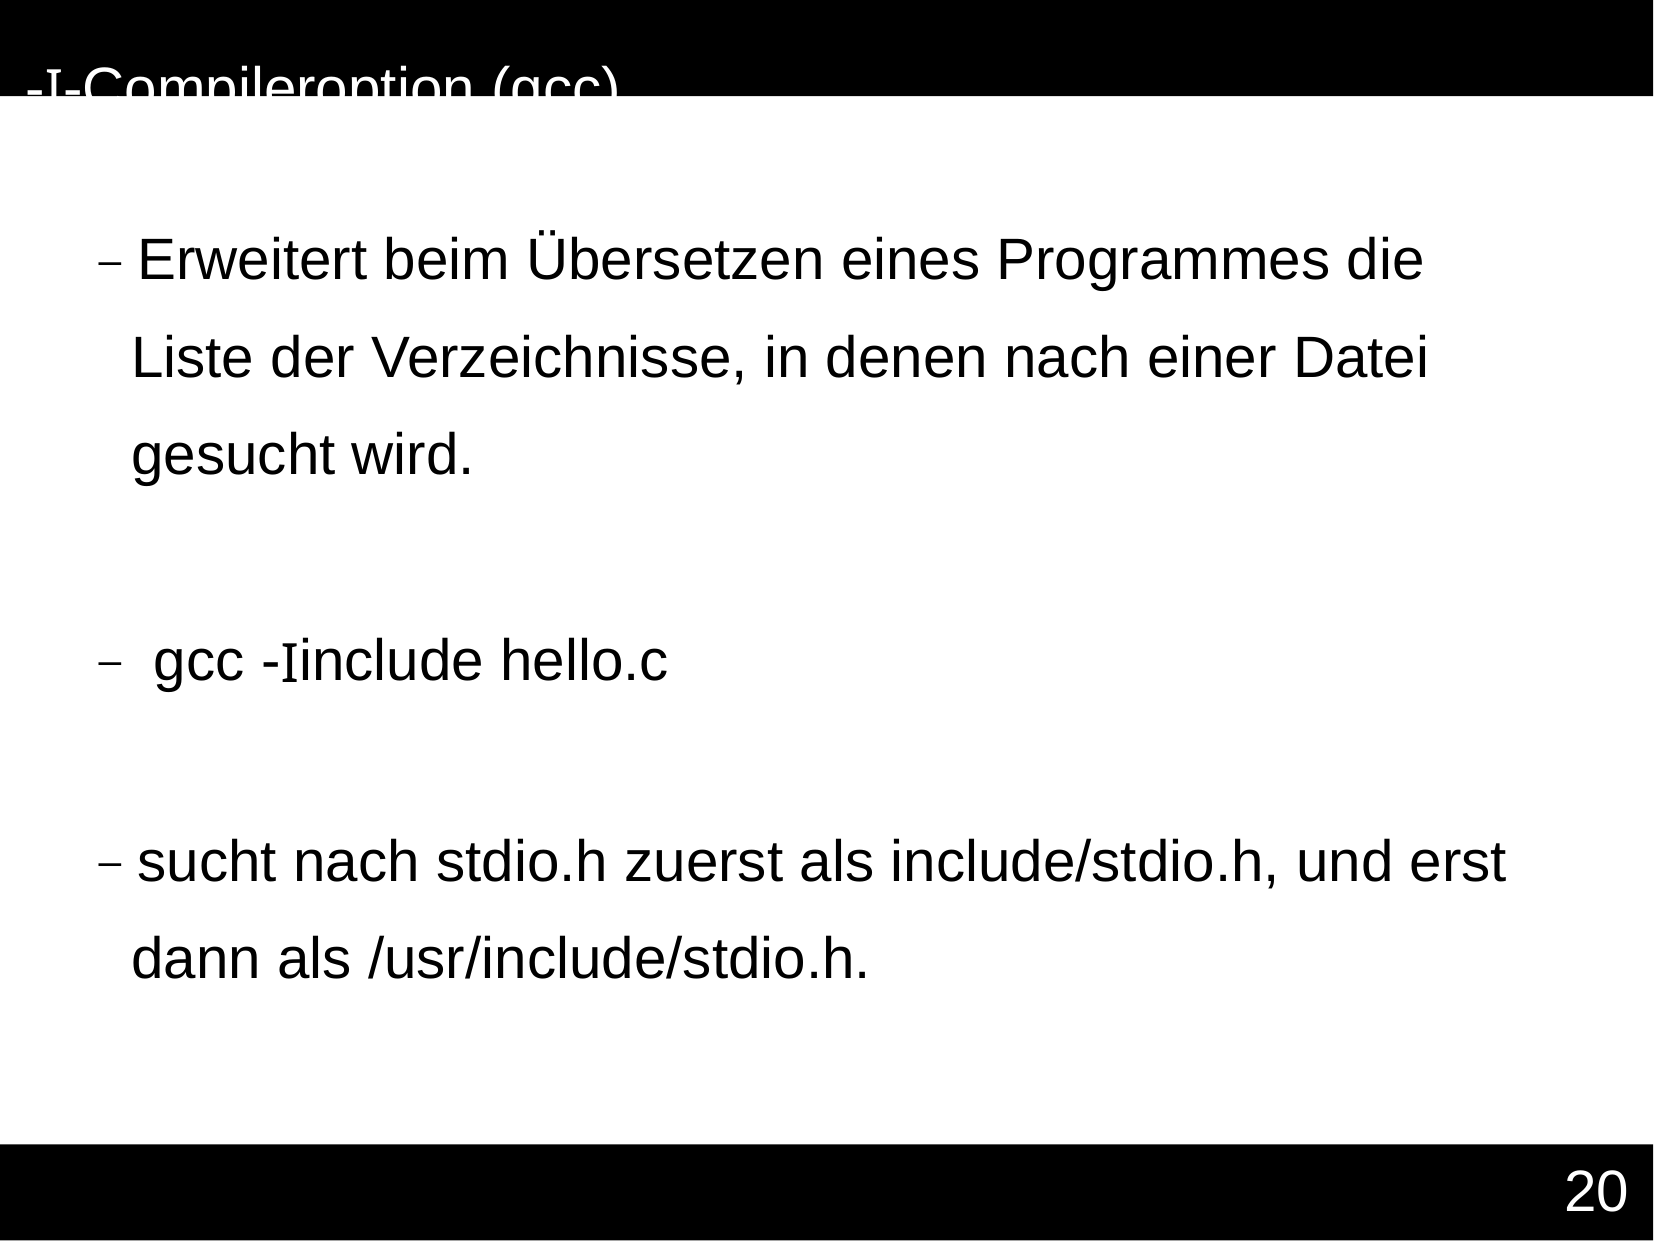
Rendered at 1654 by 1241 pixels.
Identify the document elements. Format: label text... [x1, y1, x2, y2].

text_box -I-Compileroption (gcc) [10, 6, 767, 94]
text_box Erweitert beim Übersetzen eines Programmes die Liste der Verzeichnisse, in denen nach einer Datei gesucht wird. gcc -Iinclude hello.c sucht nach stdio.h zuerst als include/stdio.h, und erst dann als /usr/include/stdio.h. [83, 187, 1653, 1241]
